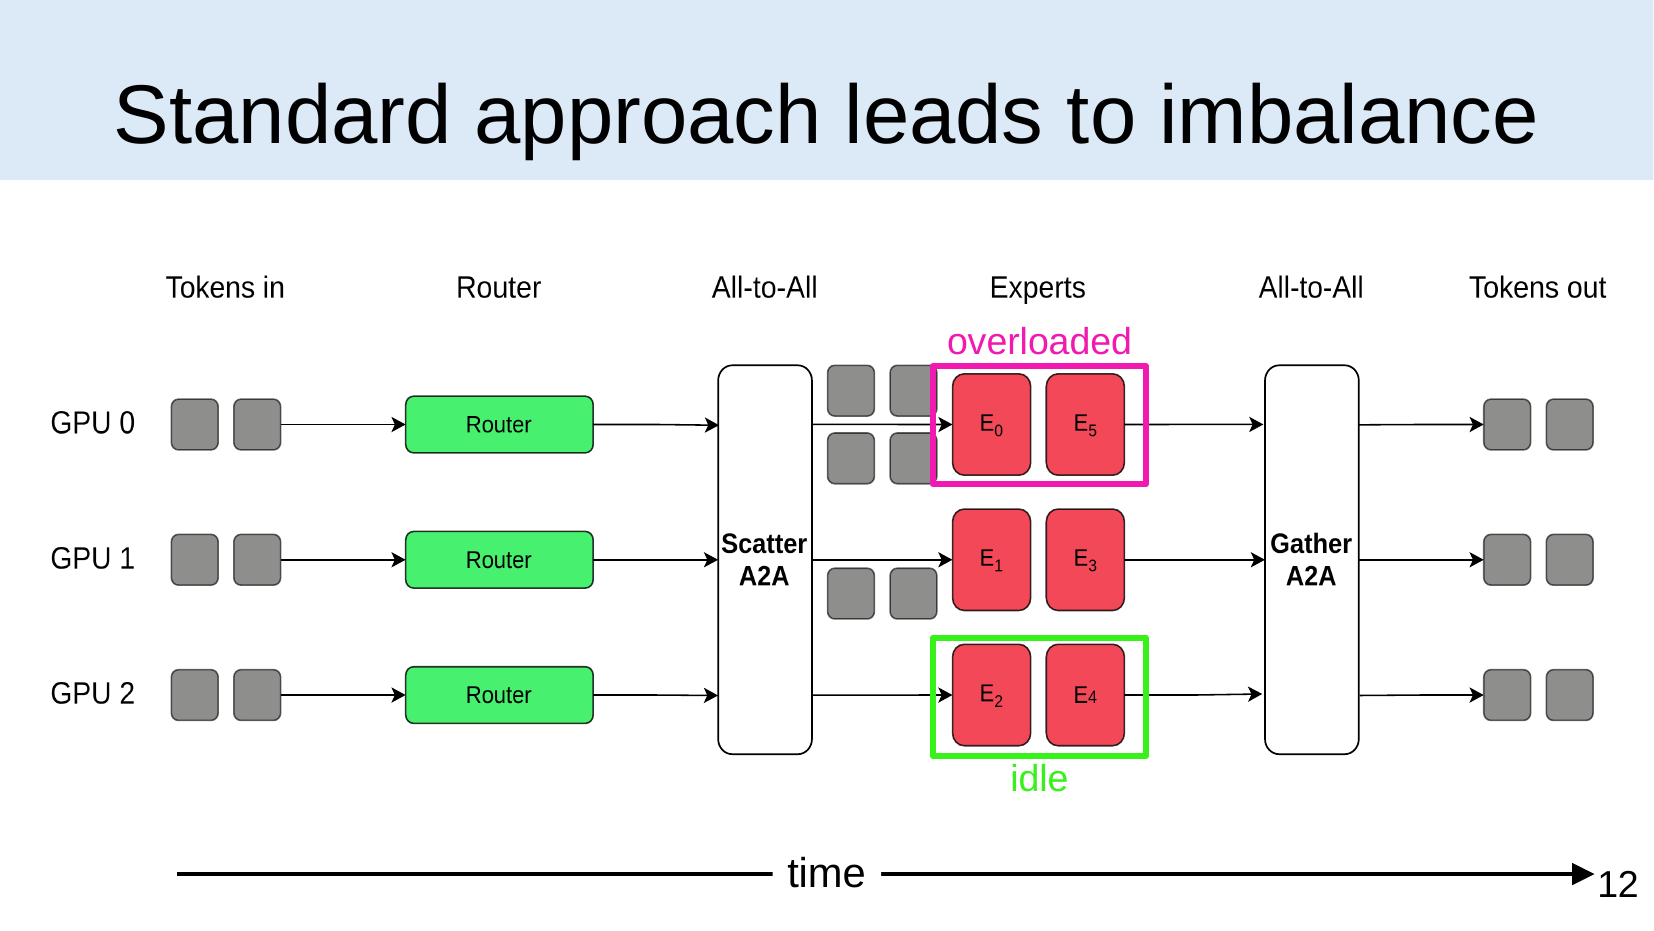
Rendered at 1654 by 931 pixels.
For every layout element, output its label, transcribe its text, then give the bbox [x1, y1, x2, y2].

text_box [0, 0, 1654, 180]
title Standard approach leads to imbalance [82, 37, 1571, 193]
text_box time [772, 842, 882, 904]
text_box overloaded [915, 312, 1164, 412]
text_box <number> [1452, 856, 1654, 927]
picture [44, 262, 1609, 756]
text_box idle [915, 750, 1164, 849]
picture [936, 641, 1143, 750]
